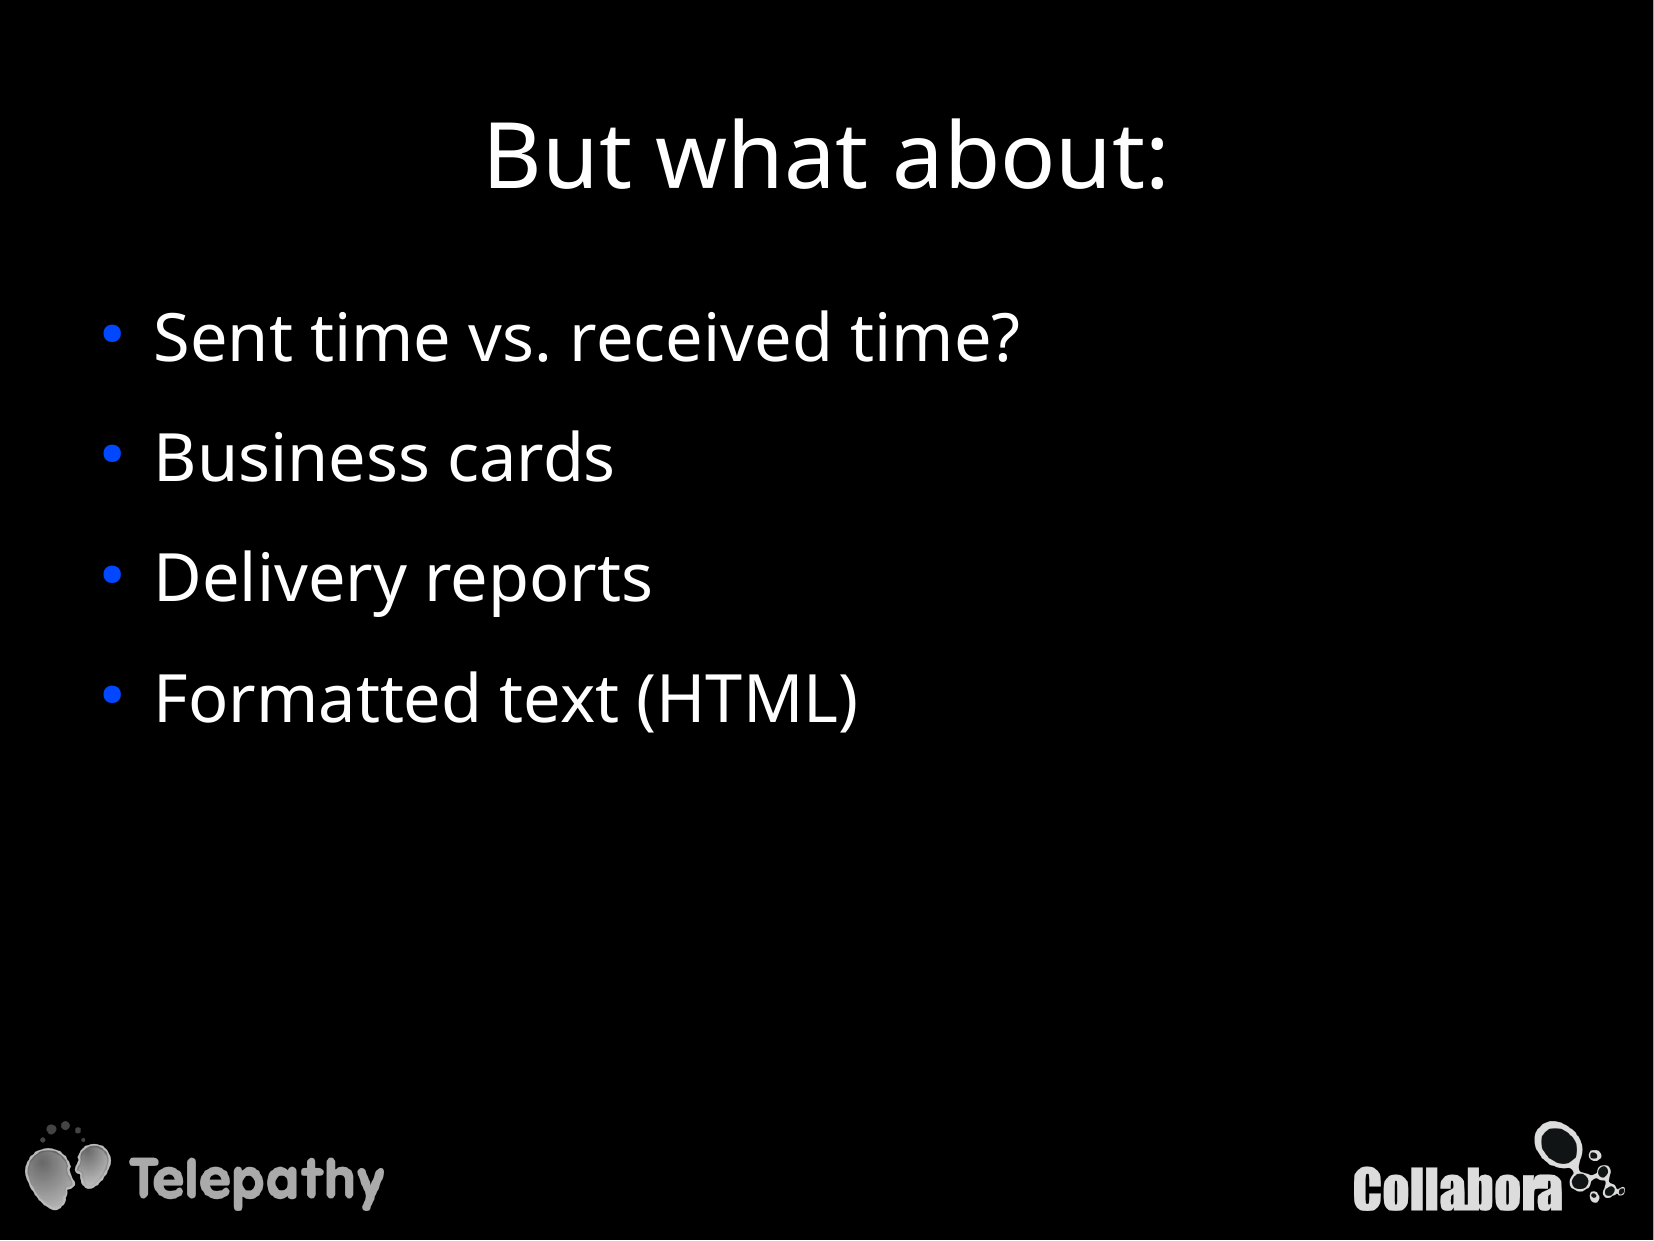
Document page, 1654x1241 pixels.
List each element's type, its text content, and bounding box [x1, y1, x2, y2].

list Sent time vs. received time? Business cards Delivery reports Formatted text (HTML) [82, 290, 1571, 1109]
title But what about: [82, 49, 1571, 257]
picture [25, 1121, 384, 1211]
picture [1354, 1121, 1625, 1211]
